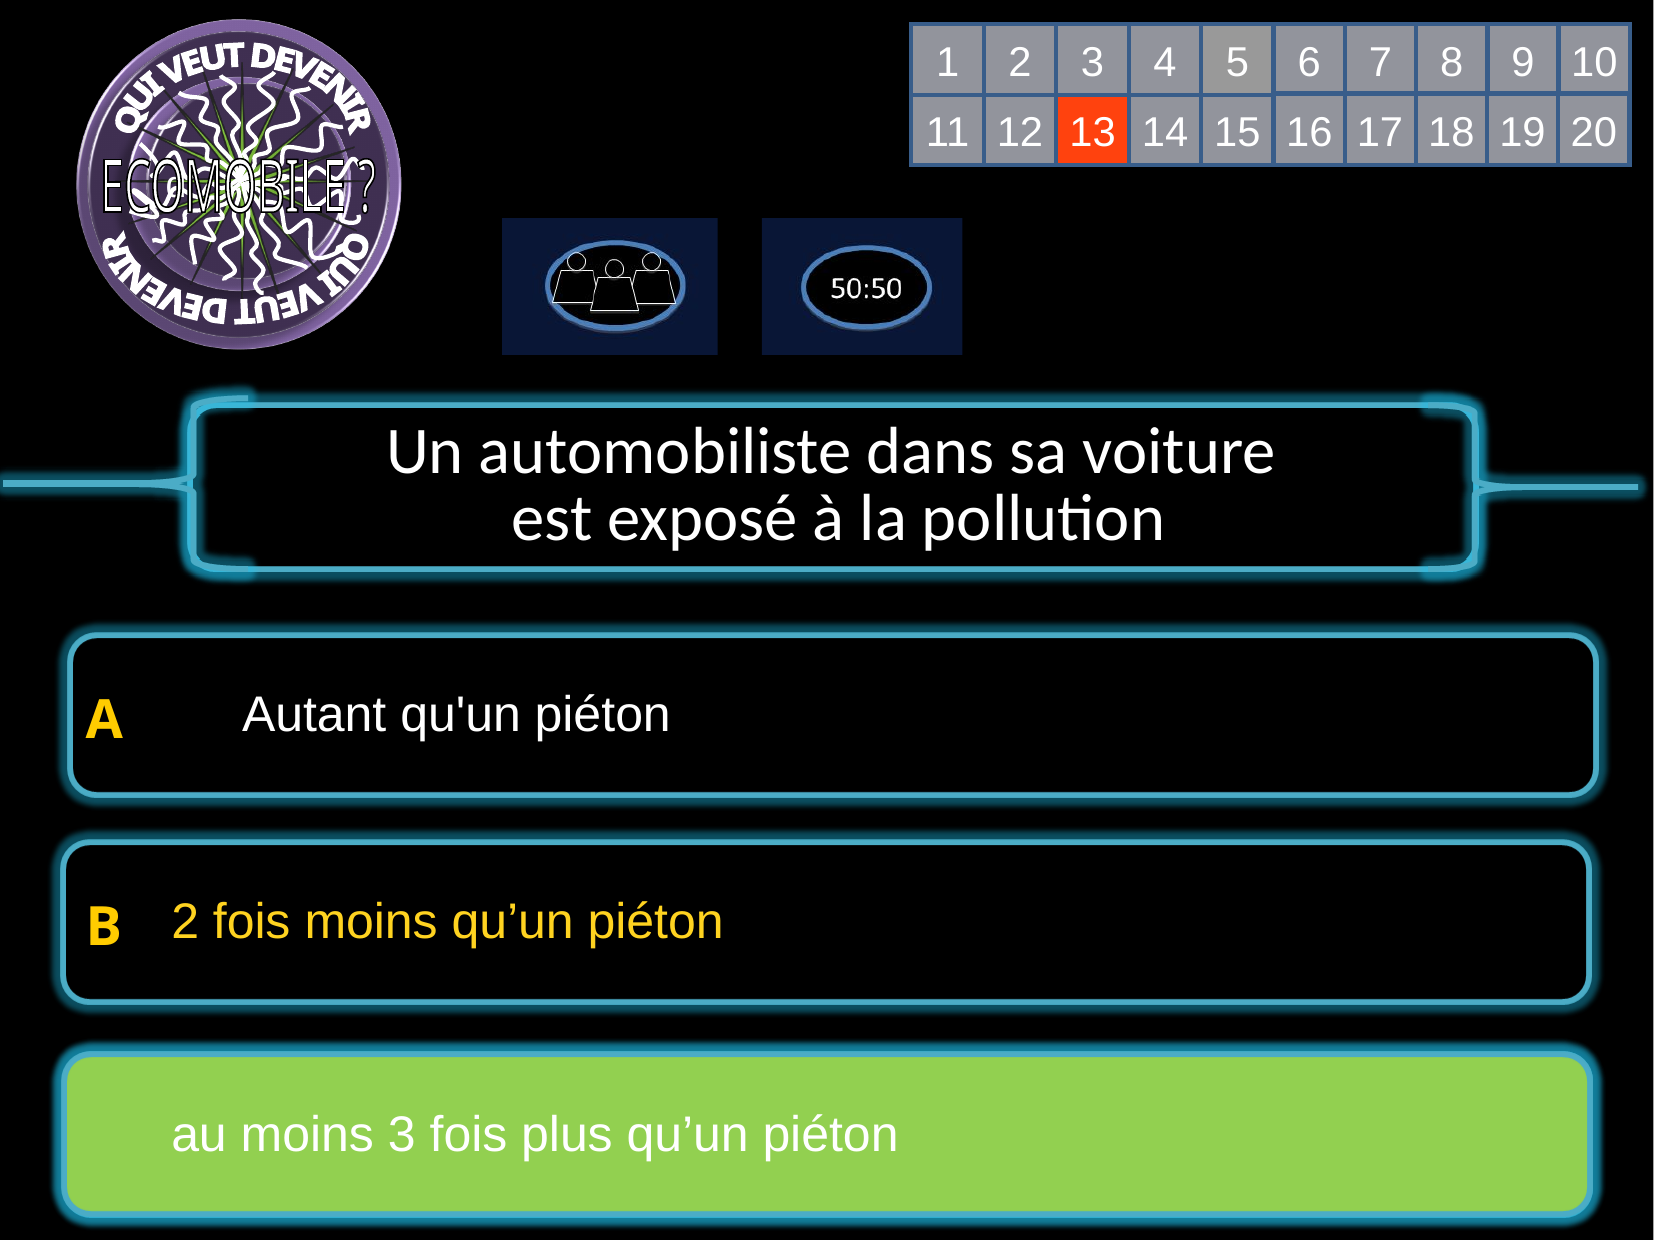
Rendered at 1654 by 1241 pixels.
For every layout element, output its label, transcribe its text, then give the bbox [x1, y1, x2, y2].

text_box 4 [1128, 24, 1201, 94]
picture [50, 615, 1616, 815]
text_box 1 [911, 24, 983, 94]
picture [44, 1034, 1610, 1235]
text_box 19 [1486, 93, 1558, 166]
text_box 16 [1273, 93, 1345, 166]
text_box 9 [1487, 24, 1558, 93]
text_box 8 [1416, 24, 1487, 93]
text_box 7 [1344, 24, 1416, 93]
picture [43, 822, 1609, 1022]
text_box 20 [1558, 93, 1630, 166]
text_box 2 [983, 24, 1056, 94]
picture [53, 18, 402, 370]
title Un automobiliste dans sa voiture est exposé à la pollution [200, 407, 1477, 573]
text_box 18 [1415, 93, 1486, 166]
text_box 12 [983, 94, 1056, 166]
text_box 6 [1273, 24, 1344, 93]
text_box 14 [1129, 94, 1201, 166]
text_box 11 [911, 94, 983, 166]
text_box 17 [1345, 93, 1415, 166]
list Autant qu'un piéton [171, 643, 1571, 786]
text_box 15 [1201, 94, 1273, 166]
list 2 fois moins qu’un piéton [171, 850, 1571, 993]
text_box 5 [1201, 24, 1273, 94]
text_box 10 [1558, 24, 1630, 93]
list au moins 3 fois plus qu’un piéton [171, 1062, 1571, 1205]
text_box 3 [1056, 24, 1128, 94]
text_box 13 [1056, 94, 1129, 166]
picture [0, 377, 1654, 591]
